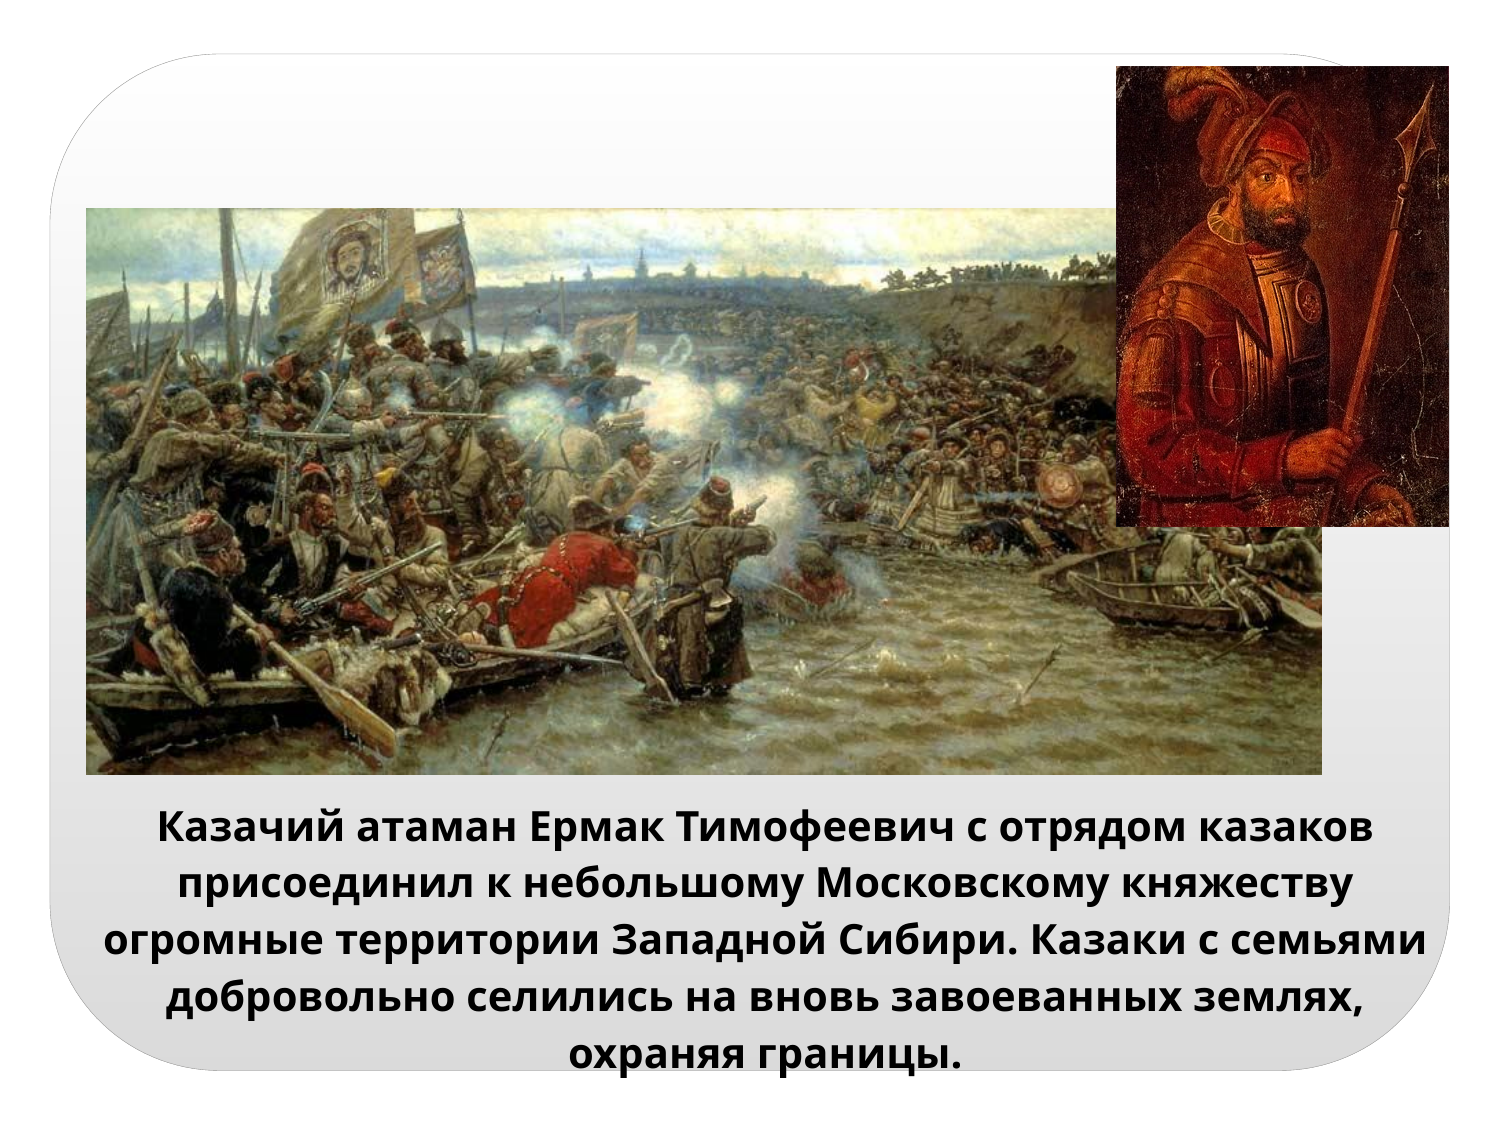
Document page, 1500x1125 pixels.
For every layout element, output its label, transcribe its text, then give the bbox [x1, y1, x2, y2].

picture [86, 66, 1449, 776]
text_box Казачий атаман Ермак Тимофеевич с отрядом казаков присоединил к небольшому Московскому княжеству огромные территории Западной Сибири. Казаки с семьями добровольно селились на вновь завоеванных землях, охраняя границы. [88, 788, 1500, 1125]
